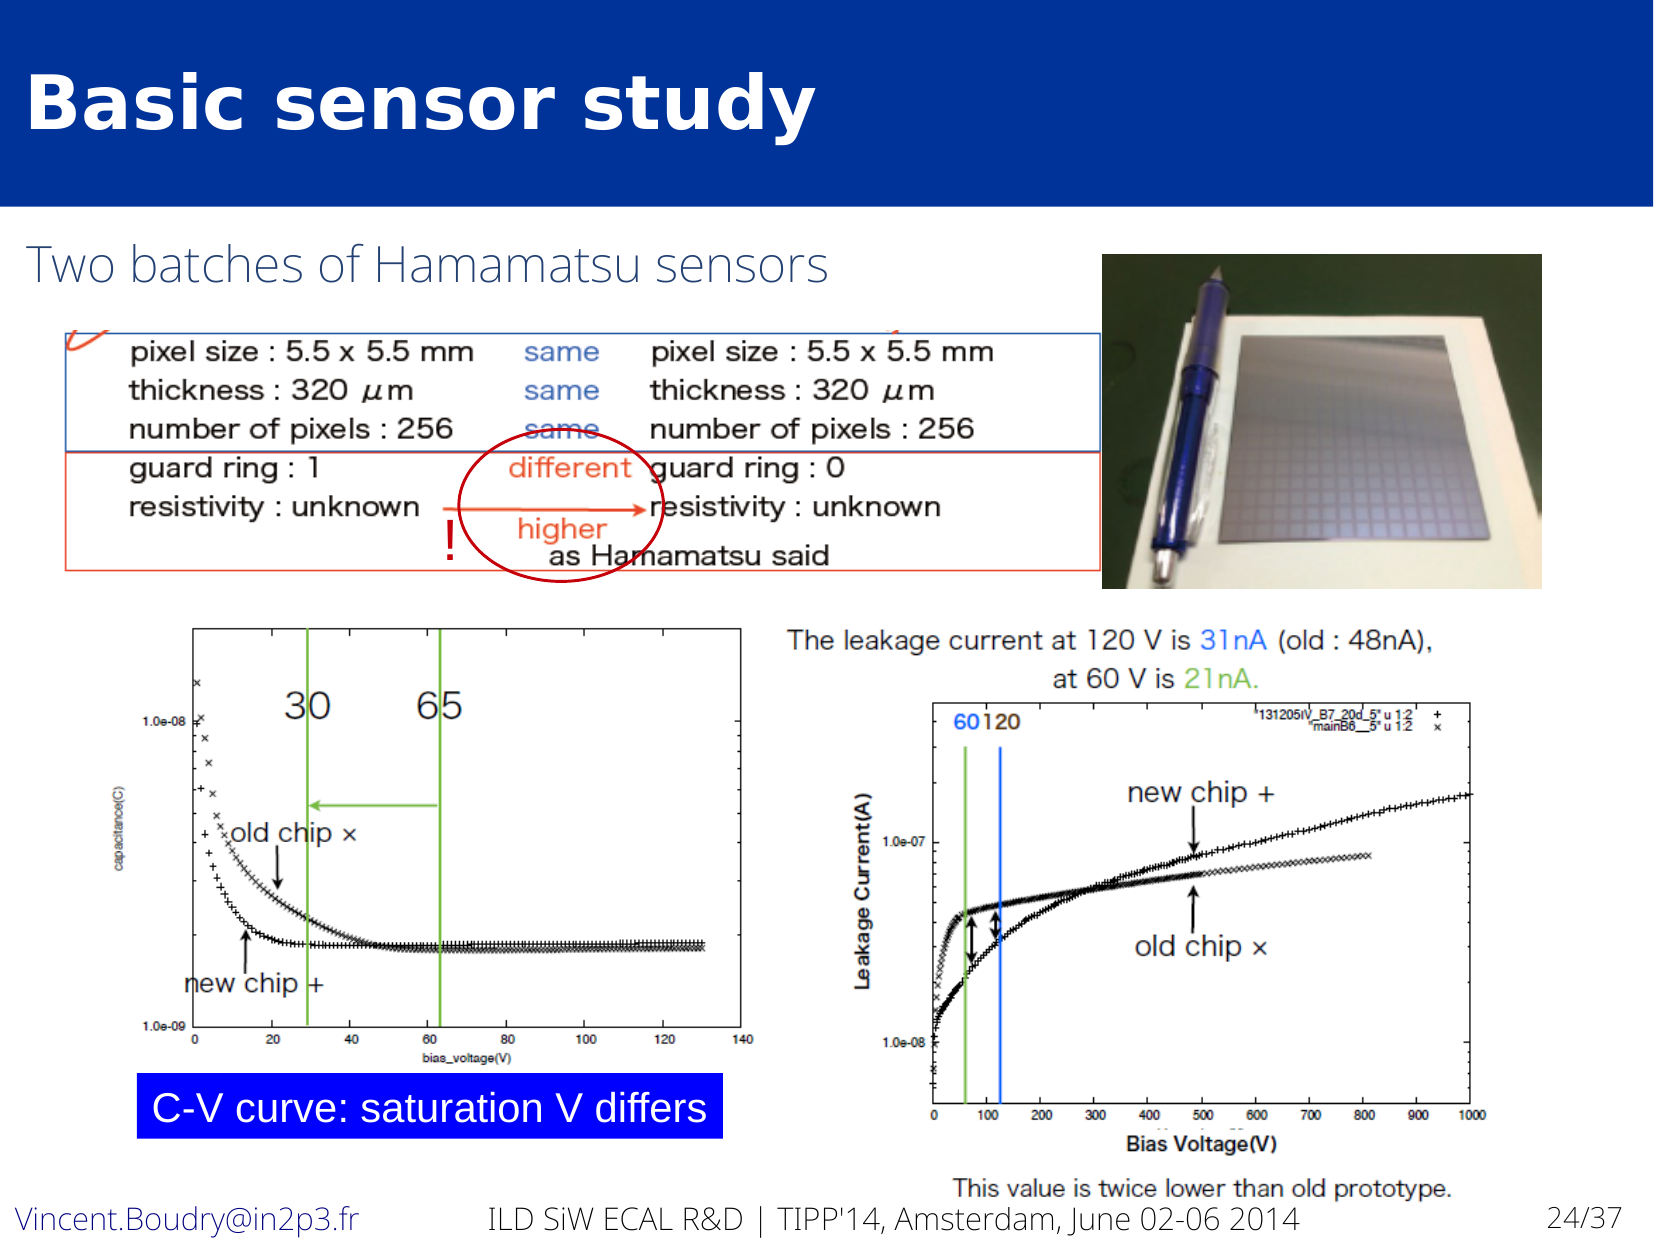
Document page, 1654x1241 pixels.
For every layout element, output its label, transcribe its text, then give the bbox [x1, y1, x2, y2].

text_box C-V curve: saturation V differs [136, 1073, 723, 1139]
text_box ! [428, 500, 475, 581]
picture [783, 617, 1509, 1209]
title Basic sensor study [24, 17, 1635, 191]
picture [96, 619, 768, 1074]
picture [62, 254, 1563, 595]
list Two batches of Hamamatsu sensors [26, 229, 1631, 1172]
